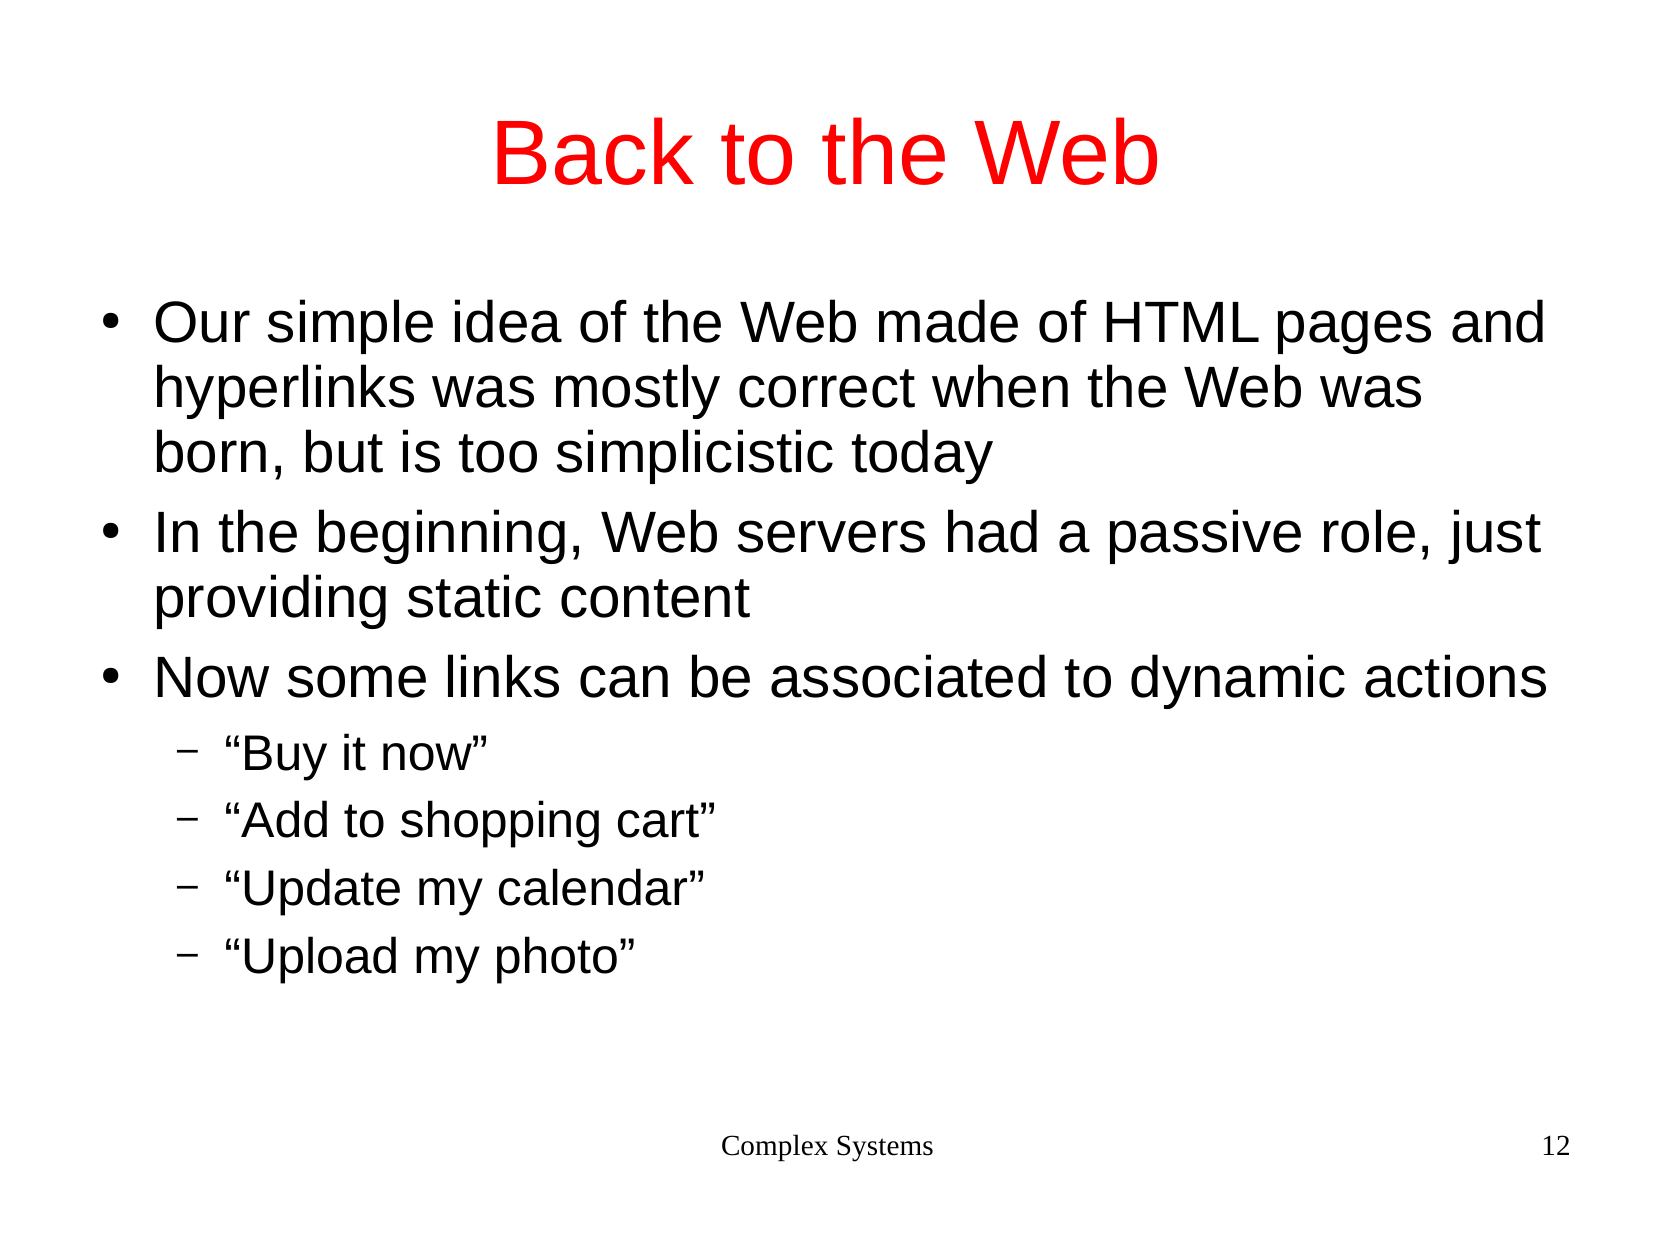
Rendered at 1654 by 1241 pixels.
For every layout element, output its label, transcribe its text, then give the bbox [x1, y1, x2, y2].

title Back to the Web [82, 49, 1571, 257]
list Our simple idea of the Web made of HTML pages and hyperlinks was mostly correct when the Web was born, but is too simplicistic today In the beginning, Web servers had a passive role, just providing static content Now some links can be associated to dynamic actions “Buy it now” “Add to shopping cart” “Update my calendar” “Upload my photo” [82, 290, 1571, 1109]
